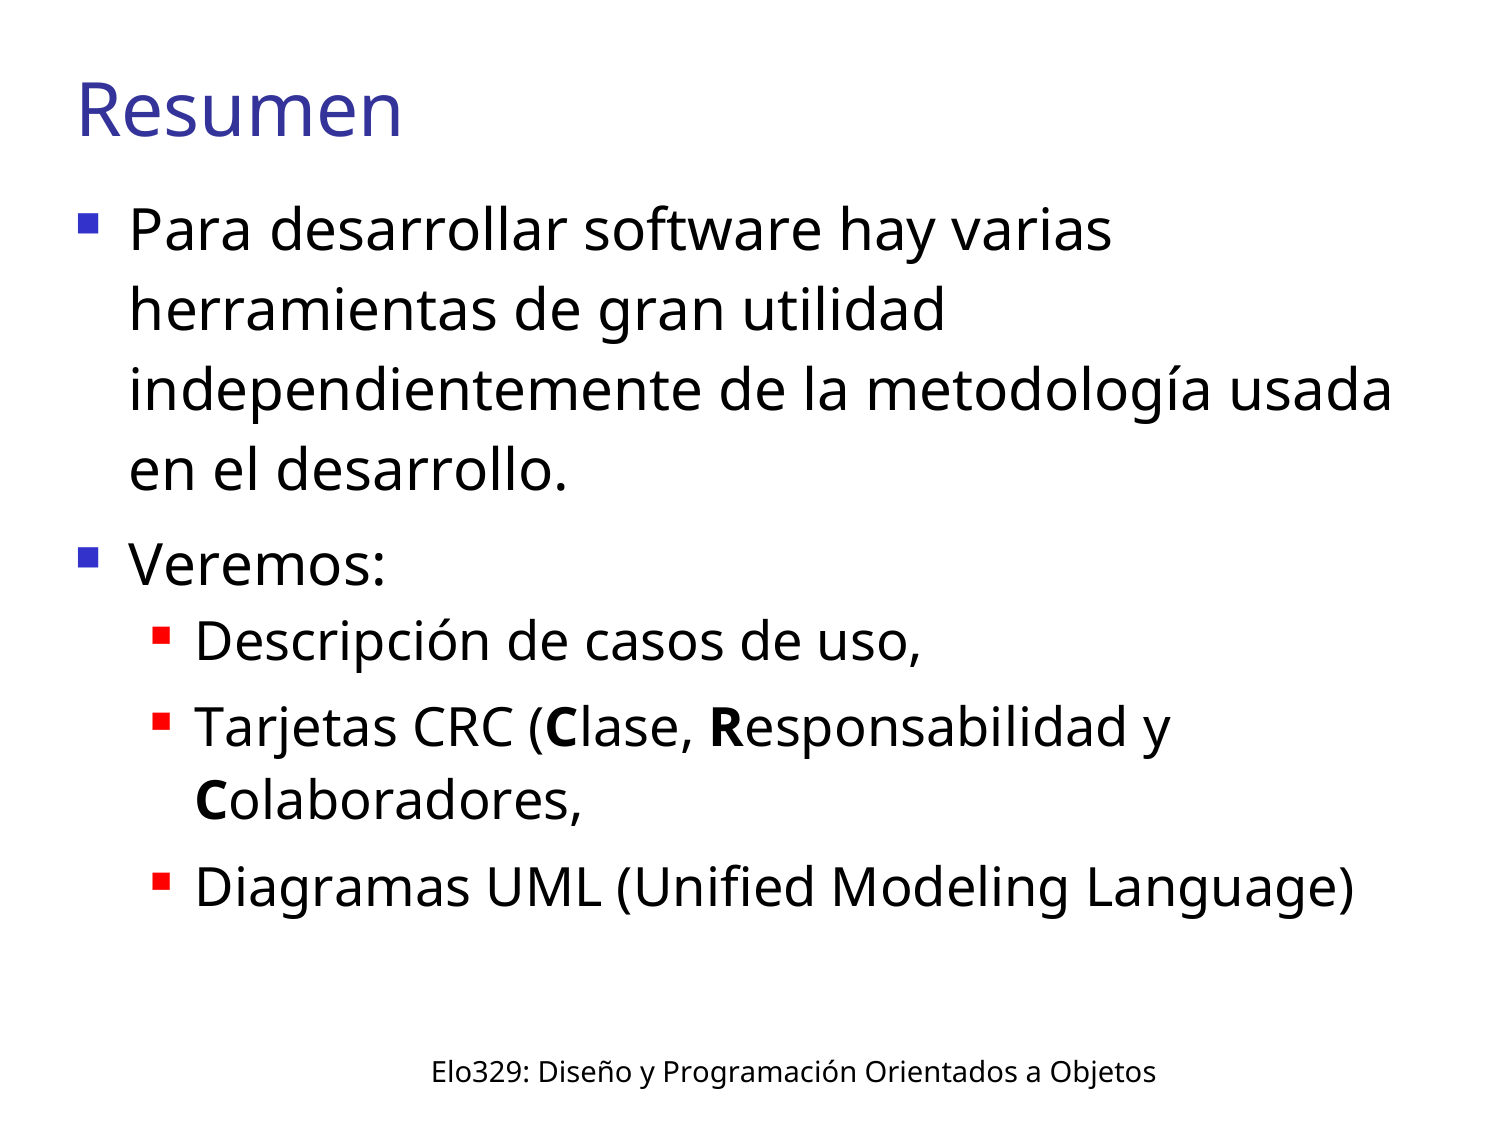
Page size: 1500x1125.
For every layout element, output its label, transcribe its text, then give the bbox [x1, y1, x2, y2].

title Resumen [75, 25, 1449, 188]
list Para desarrollar software hay varias herramientas de gran utilidad independientemente de la metodología usada en el desarrollo. Veremos: Descripción de casos de uso, Tarjetas CRC (Clase, Responsabilidad y Colaboradores, Diagramas UML (Unified Modeling Language)‏ [75, 187, 1435, 1051]
